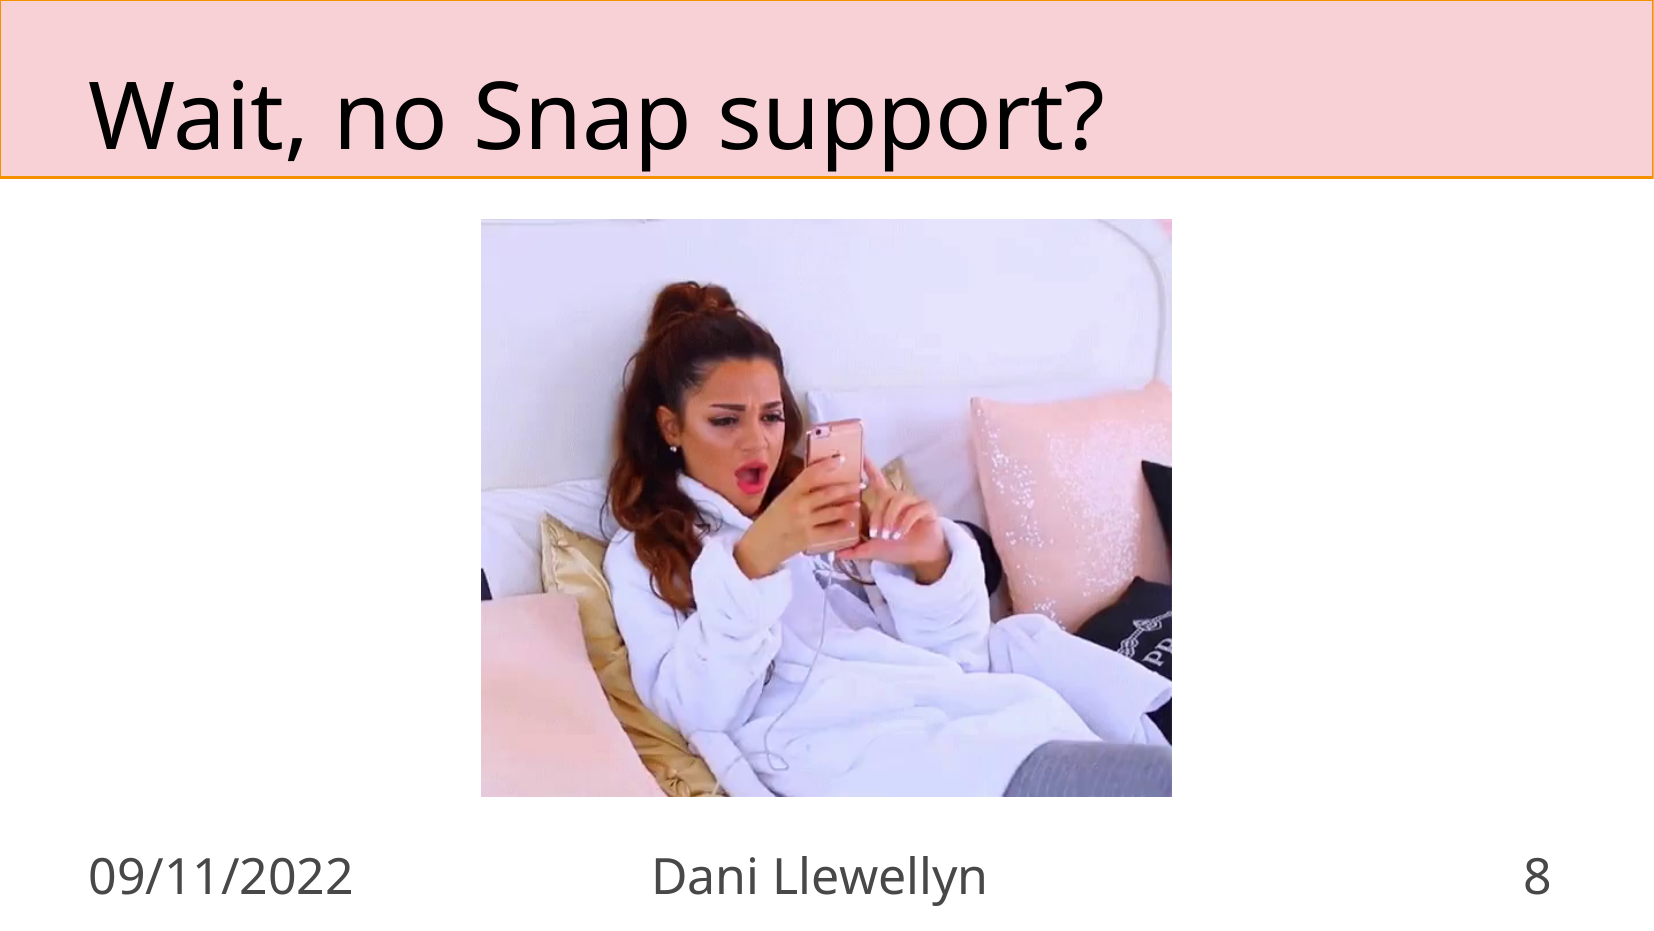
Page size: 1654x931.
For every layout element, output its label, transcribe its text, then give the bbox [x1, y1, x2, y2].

text_box [480, 218, 1173, 798]
title Wait, no Snap support? [88, 14, 1565, 178]
